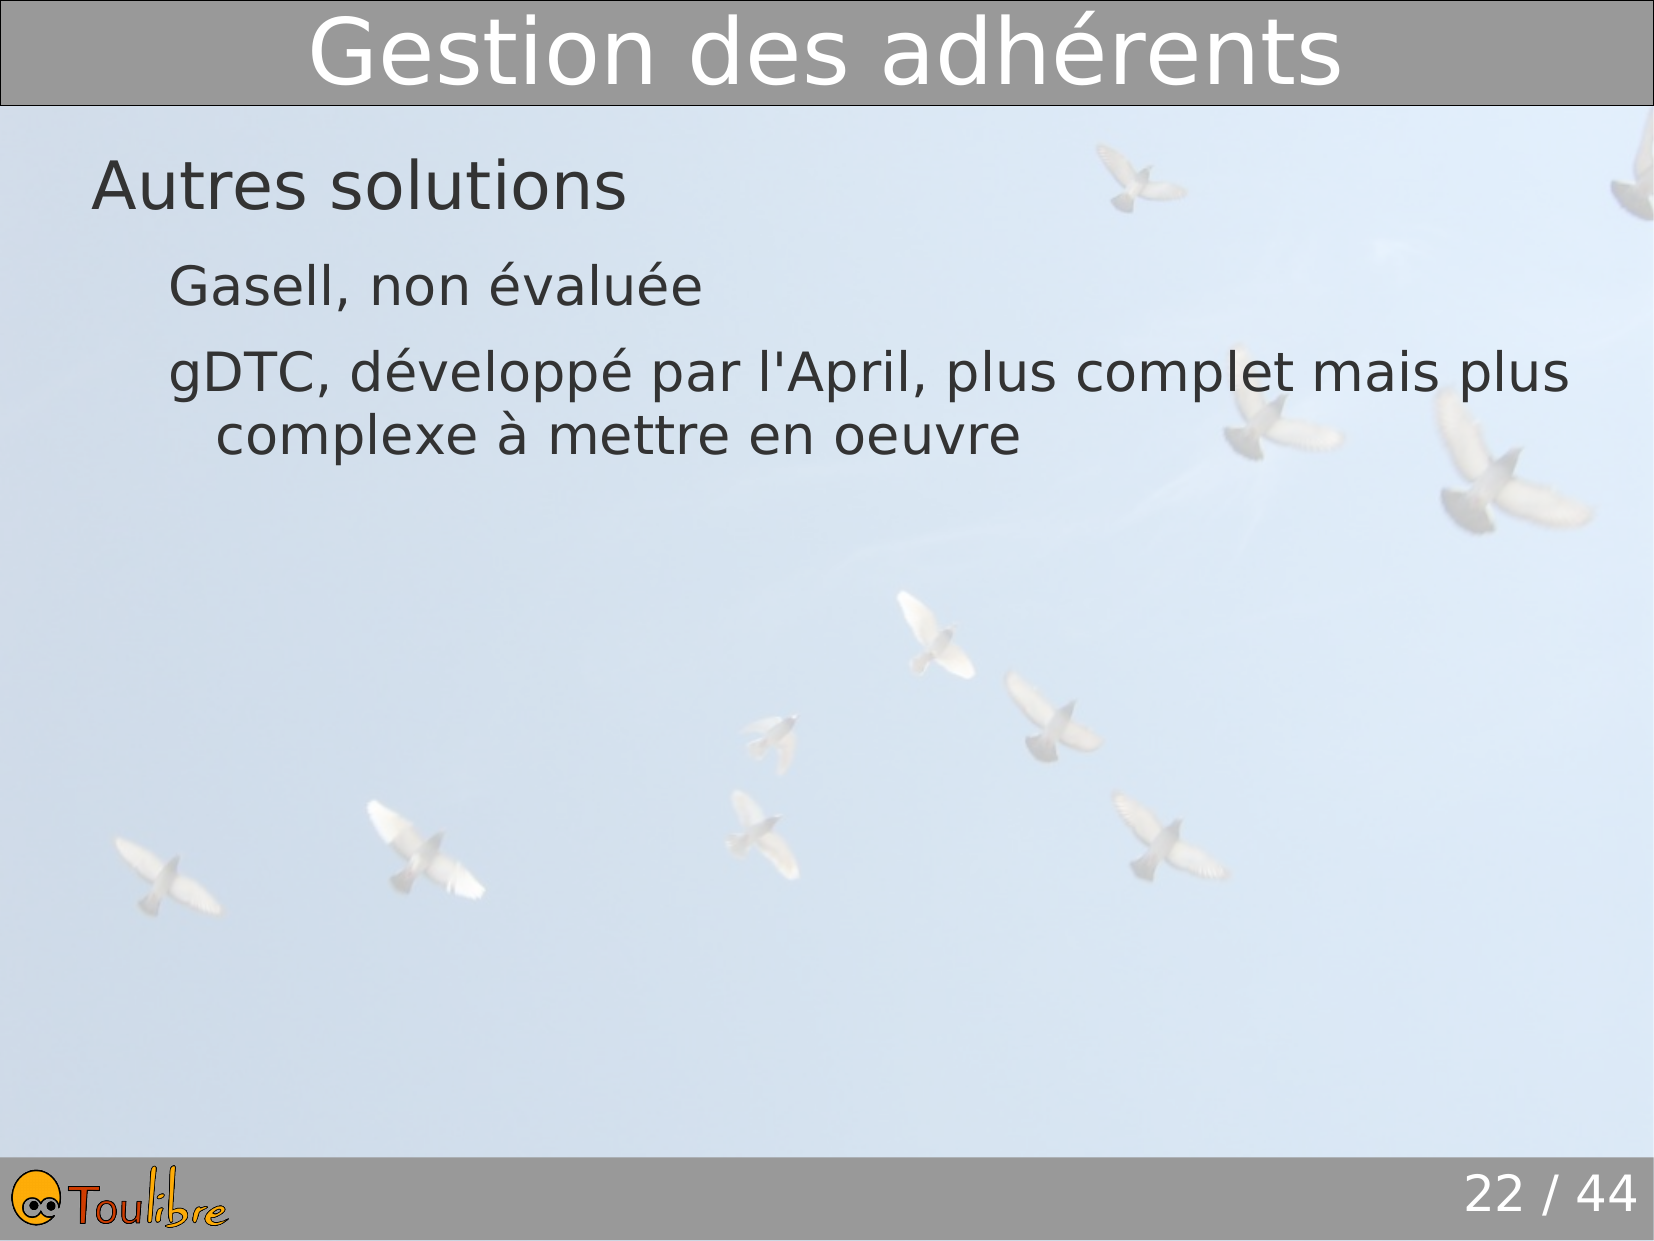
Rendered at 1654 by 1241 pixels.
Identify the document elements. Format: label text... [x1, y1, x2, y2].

title Gestion des adhérents [0, 0, 1654, 107]
picture [11, 1165, 229, 1228]
list Autres solutions Gasell, non évaluée gDTC, développé par l'April, plus complet mais plus complexe à mettre en oeuvre [73, 147, 1595, 1094]
